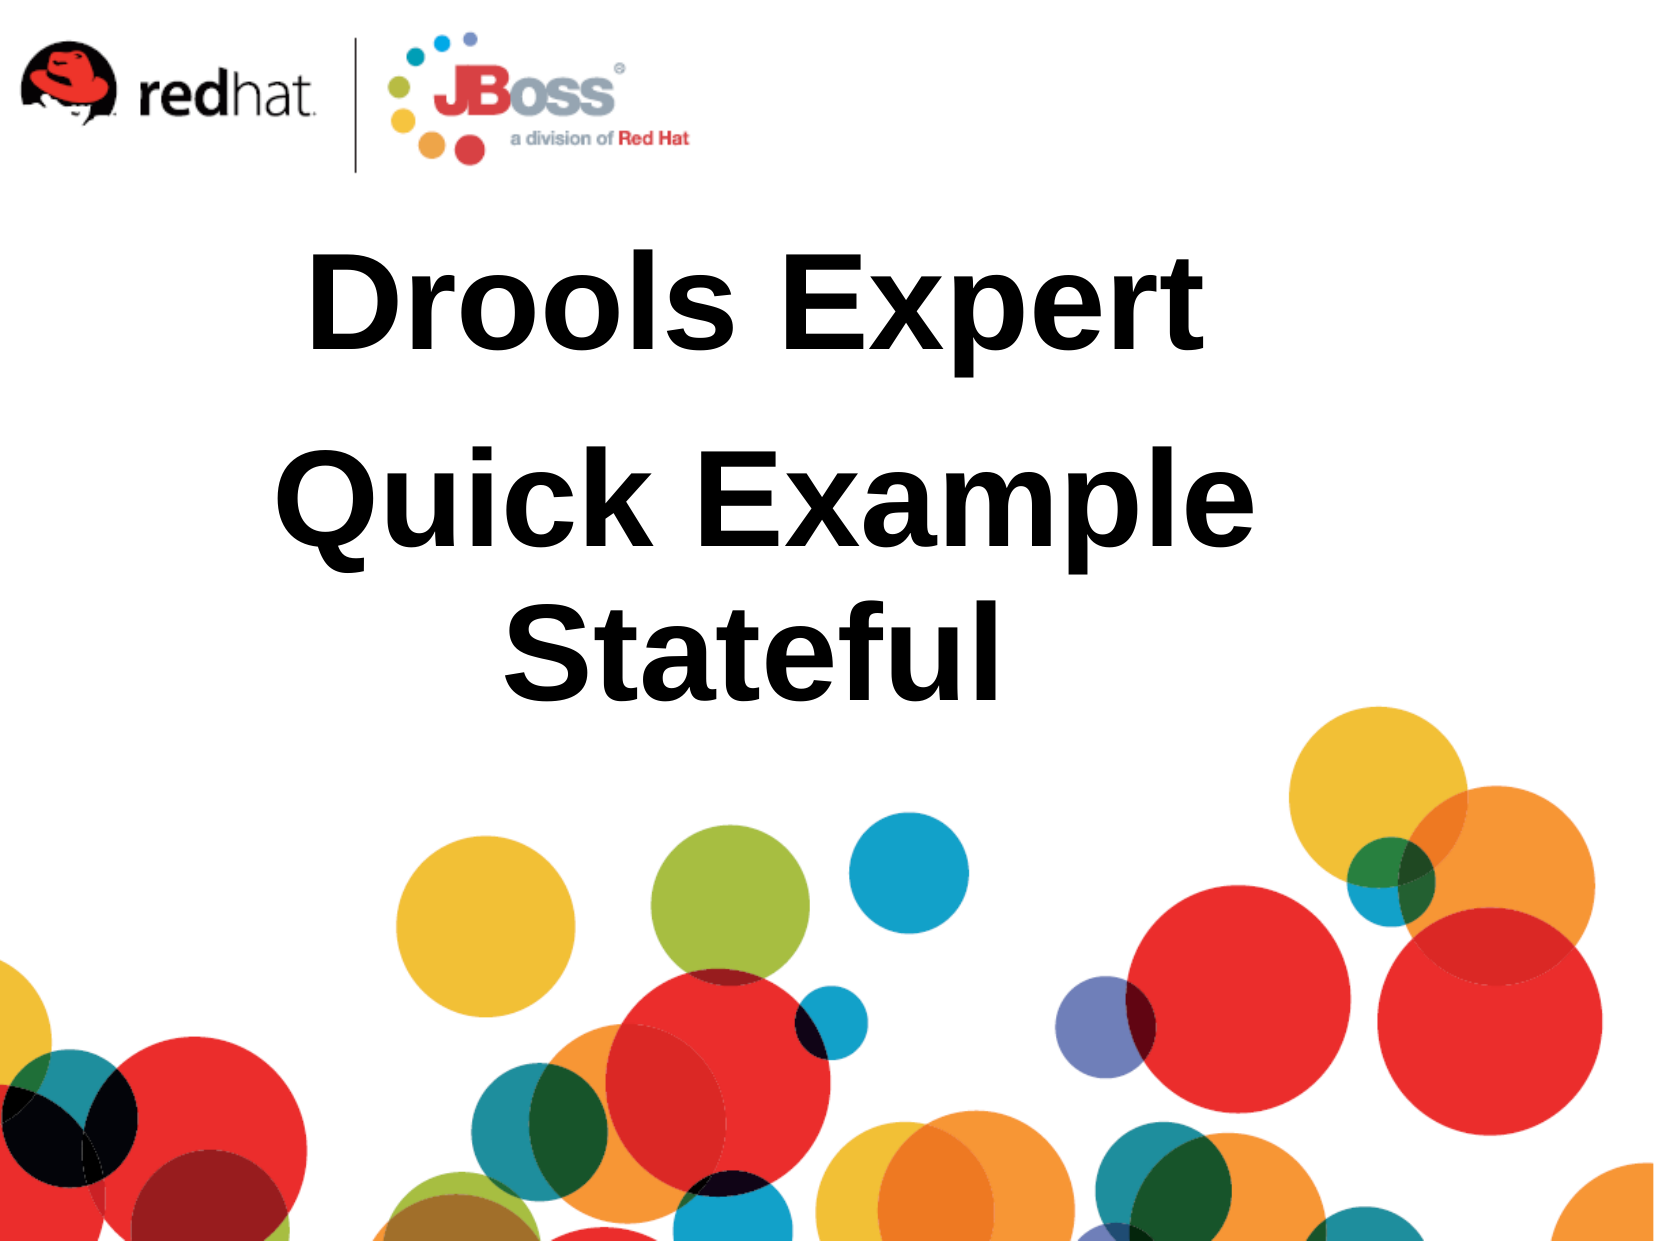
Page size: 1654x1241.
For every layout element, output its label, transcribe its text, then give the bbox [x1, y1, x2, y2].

text_box Quick Example Stateful [257, 414, 1274, 737]
picture [13, 5, 699, 182]
text_box Drools Expert [289, 217, 1221, 387]
picture [0, 685, 1654, 1241]
